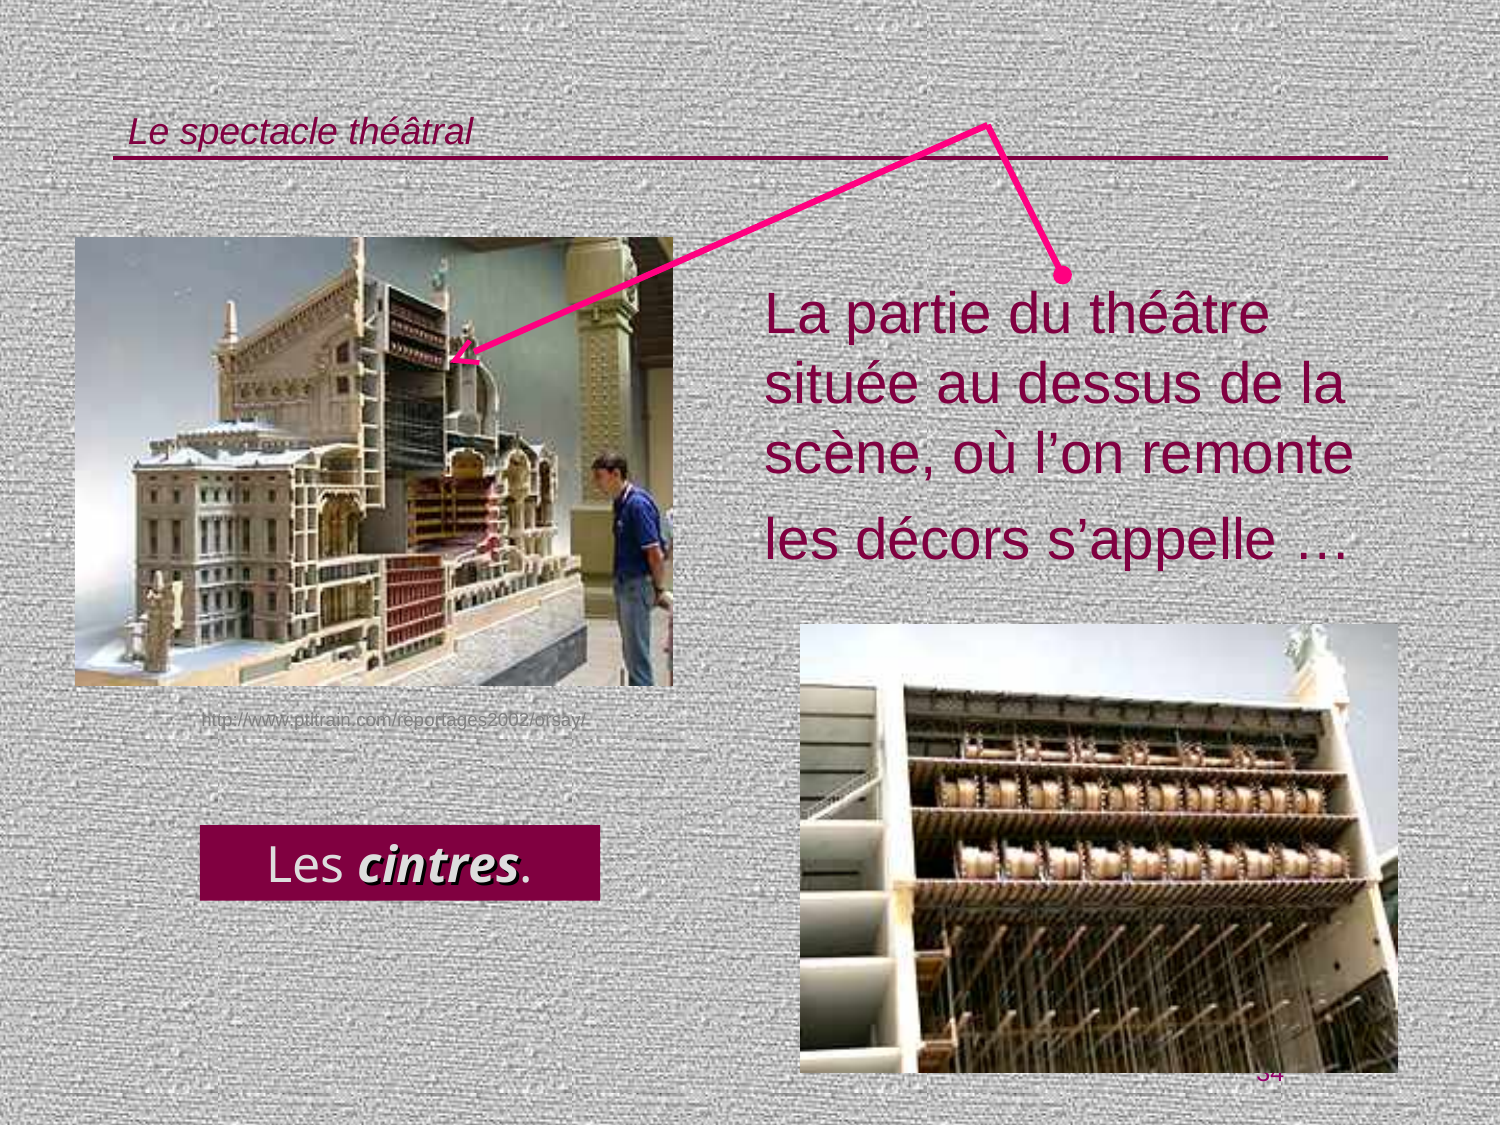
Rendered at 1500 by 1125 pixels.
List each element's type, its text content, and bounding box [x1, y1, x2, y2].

text_box http://www.ptitrain.com/reportages2002/orsay/ [186, 699, 602, 738]
picture [0, 0, 1500, 1125]
text_box La partie du théâtre située au dessus de la scène, où l’on remonte les décors s’appelle … [750, 267, 1413, 583]
text_box Les cintres. [199, 825, 601, 901]
